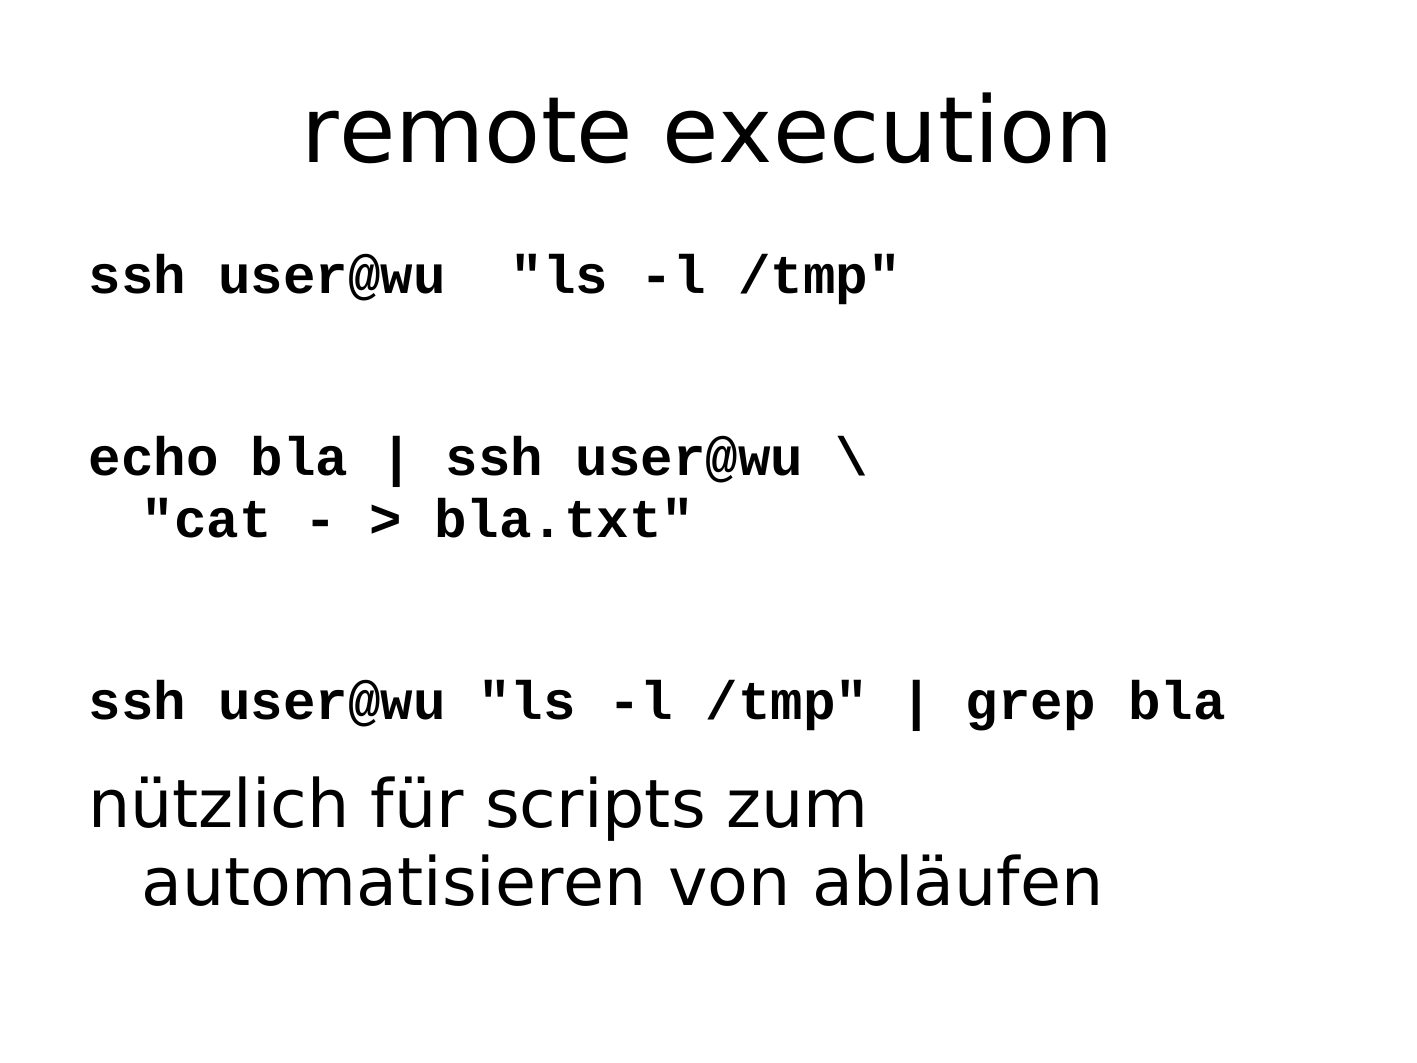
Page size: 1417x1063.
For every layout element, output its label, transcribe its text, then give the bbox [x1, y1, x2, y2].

list ssh user@wu "ls -l /tmp" echo bla | ssh user@wu \ "cat - > bla.txt" ssh user@wu "ls -l /tmp" | grep bla nützlich für scripts zum automatisieren von abläufen [70, 248, 1346, 936]
title remote execution [70, 49, 1346, 213]
